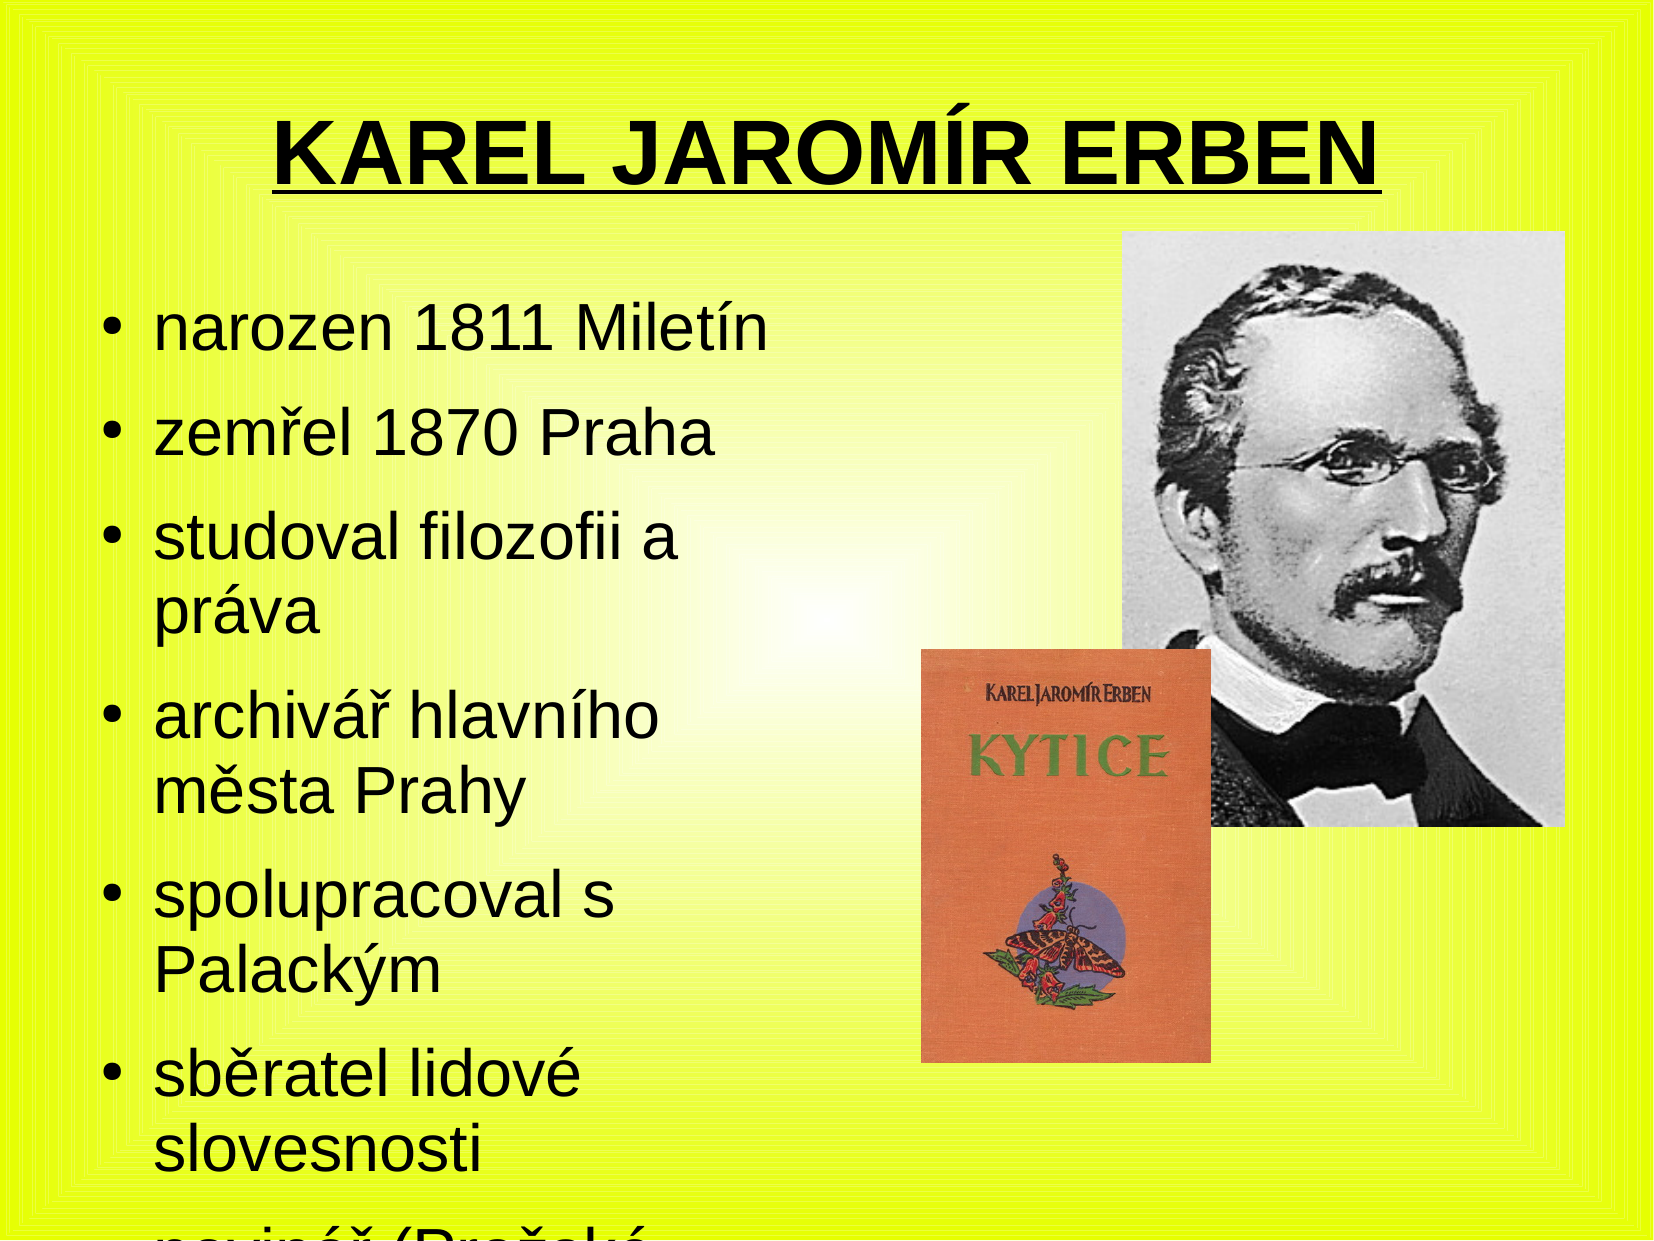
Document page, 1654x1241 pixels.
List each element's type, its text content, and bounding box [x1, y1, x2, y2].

list narozen 1811 Miletín zemřel 1870 Praha studoval filozofii a práva archivář hlavního města Prahy spolupracoval s Palackým sběratel lidové slovesnosti novinář (Pražské noviny) Psal balady i pohádky [82, 290, 809, 1109]
title KAREL JAROMÍR ERBEN [82, 56, 1571, 250]
picture [921, 231, 1565, 1063]
